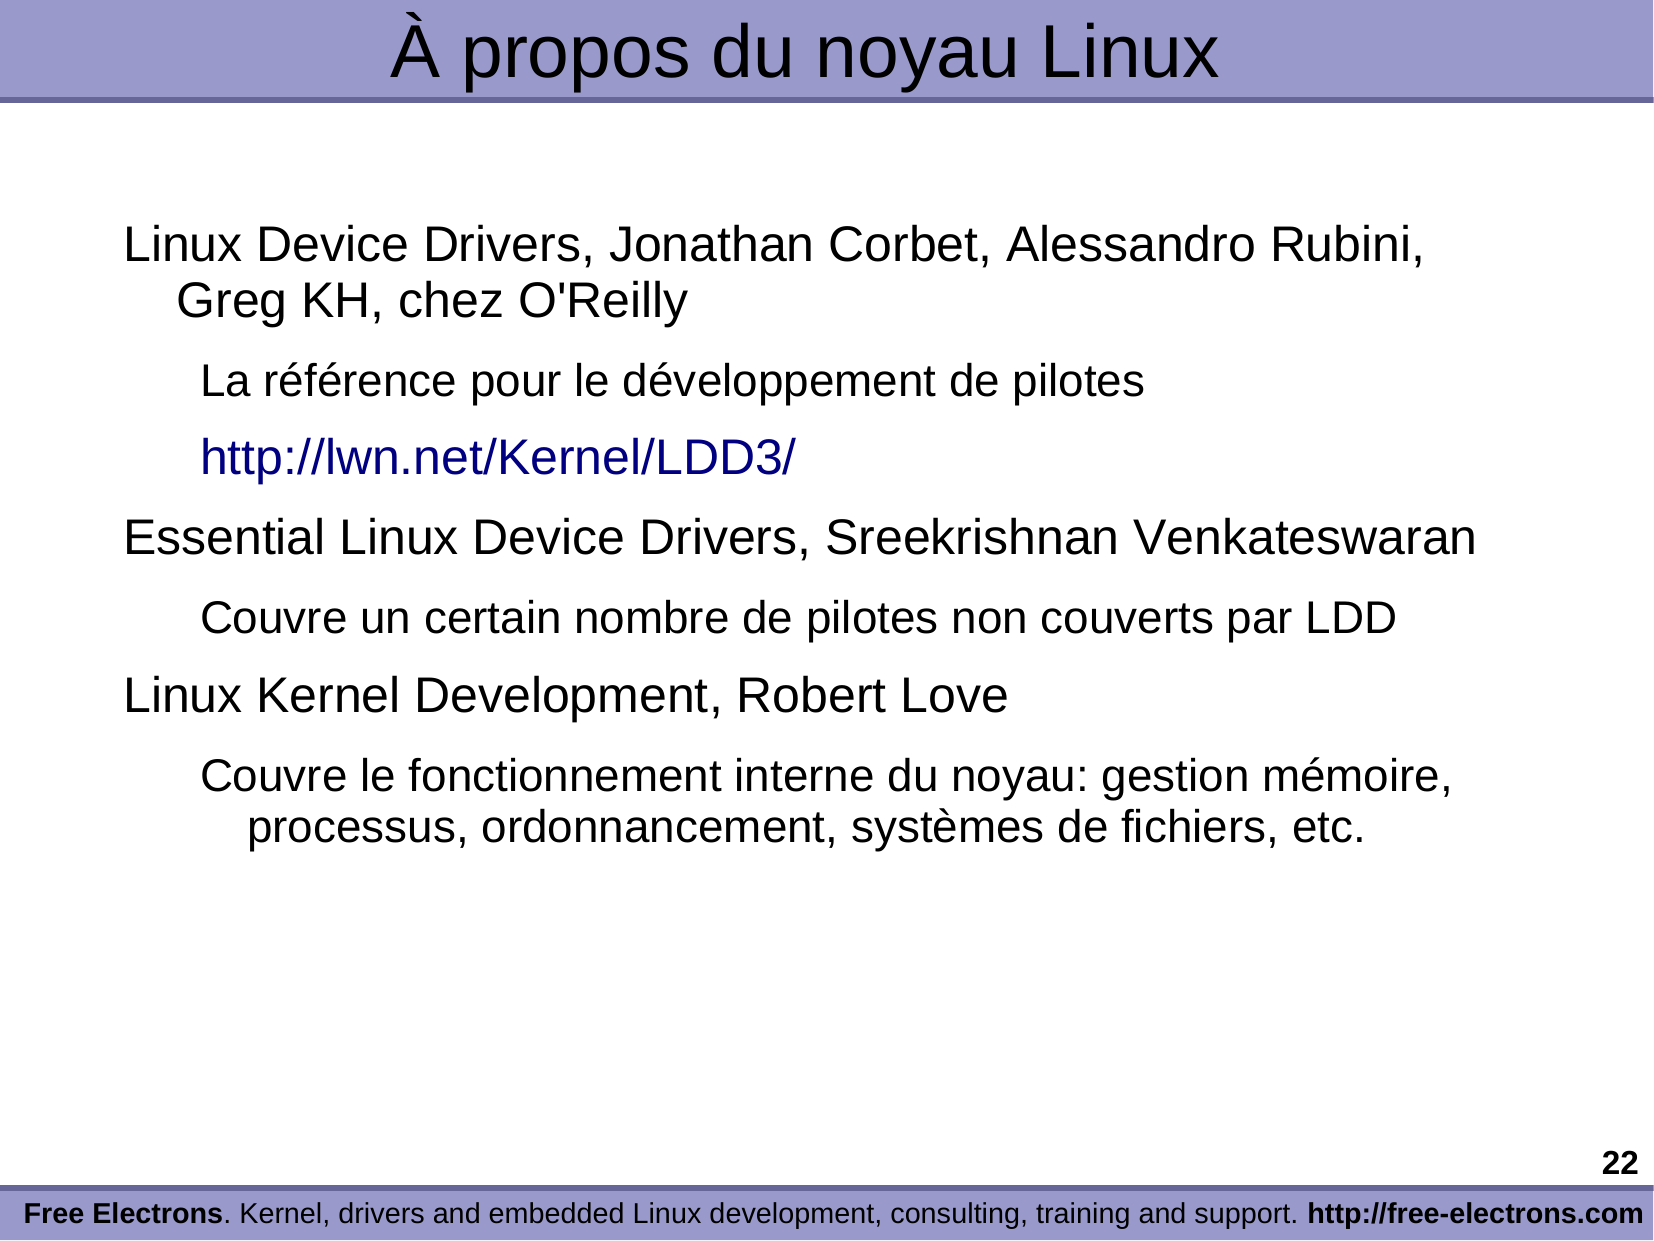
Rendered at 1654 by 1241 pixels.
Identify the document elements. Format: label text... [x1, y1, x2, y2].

title À propos du noyau Linux [60, 4, 1551, 98]
list Linux Device Drivers, Jonathan Corbet, Alessandro Rubini, Greg KH, chez O'Reilly La référence pour le développement de pilotes http://lwn.net/Kernel/LDD3/ Essential Linux Device Drivers, Sreekrishnan Venkateswaran Couvre un certain nombre de pilotes non couverts par LDD Linux Kernel Development, Robert Love Couvre le fonctionnement interne du noyau: gestion mémoire, processus, ordonnancement, systèmes de fichiers, etc. [105, 216, 1518, 1066]
